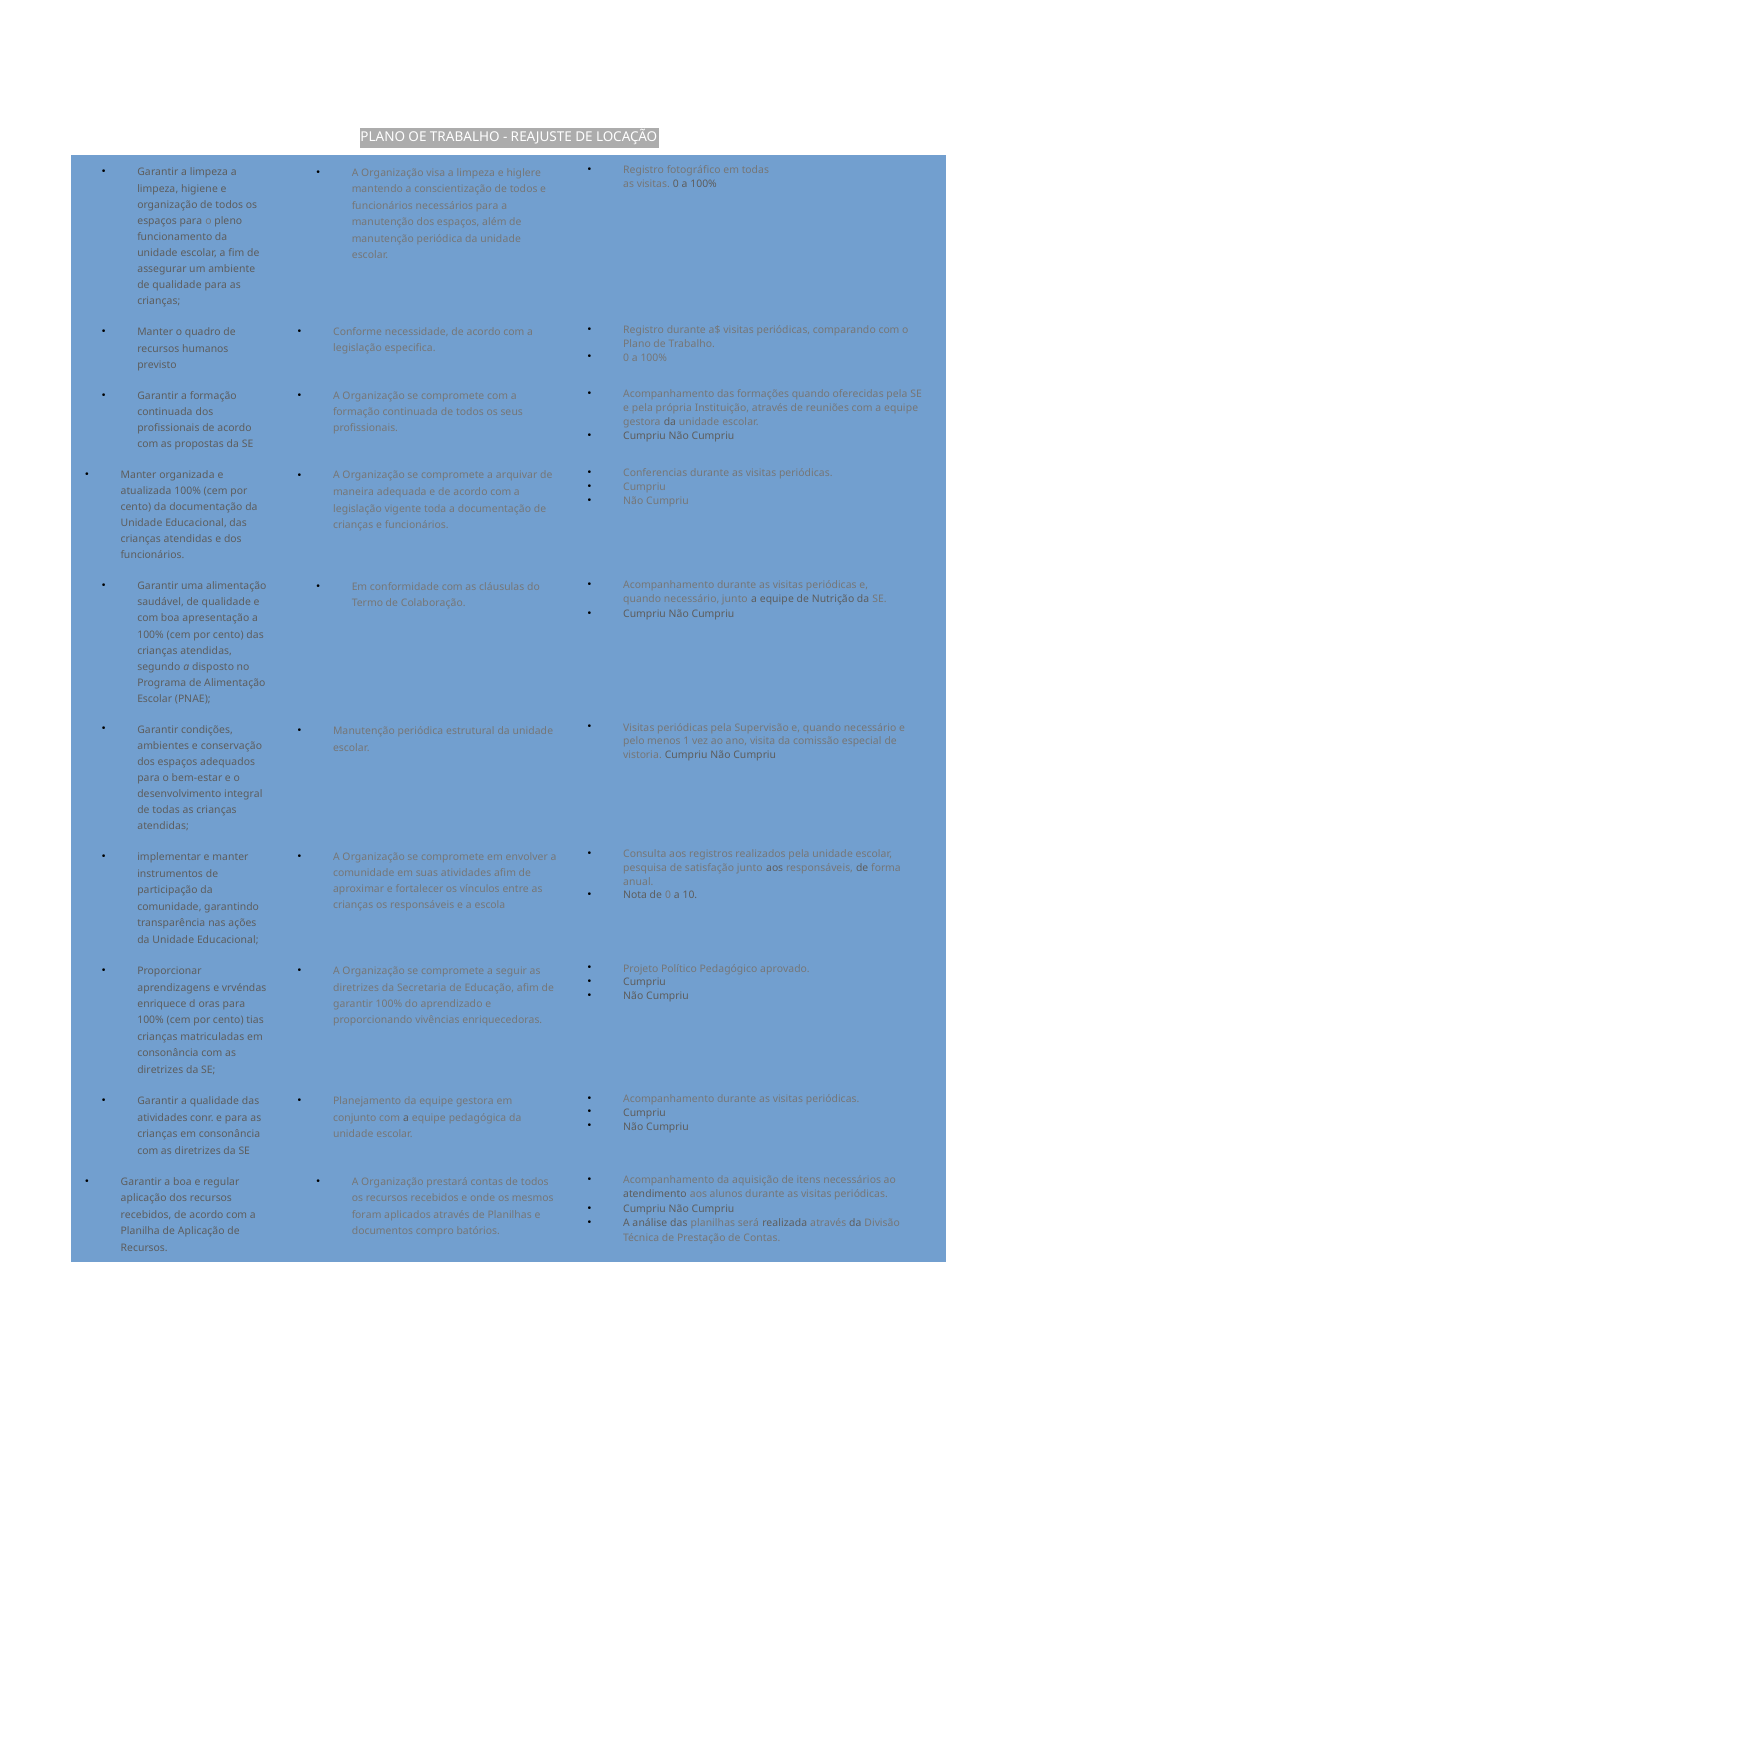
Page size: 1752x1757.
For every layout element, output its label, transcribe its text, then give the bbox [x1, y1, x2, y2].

table_cell A Organização se compromete a seguir as diretrizes da Secretaria de Educação, afim de garantir 100% do aprendizado e proporcionando vivências enriquecedoras. [283, 954, 573, 1084]
table_cell A Organização se compromete a arquivar de maneira adequada e de acordo com a legislação vigente toda a documentação de crianças e funcionários. [283, 458, 573, 569]
table_cell implementar e manter instrumentos de participação da comunidade, garantindo transparência nas ações da Unidade Educacional; [71, 840, 283, 954]
table_cell Em conformidade com as cláusulas do Termo de Colaboração. [283, 569, 573, 713]
table_cell Planejamento da equipe gestora em conjunto com a equipe pedagógica da unidade escolar. [283, 1084, 573, 1165]
table_cell Consulta aos registros realizados pela unidade escolar, pesquisa de satisfação junto aos responsáveis, de forma anual. Nota de 0 a 10. [573, 840, 946, 954]
table_cell Garantir condições, ambientes e conservação dos espaços adequados para o bem-estar e o desenvolvimento integral de todas as crianças atendidas; [71, 713, 283, 840]
table_header Garantir a limpeza a limpeza, higiene e organização de todos os espaços para o pleno funcionamento da unidade escolar, a fim de assegurar um ambiente de qualidade para as crianças; [71, 155, 283, 315]
table_cell Manter organizada e atualizada 100% (cem por cento) da documentação da Unidade Educacional, das crianças atendidas e dos funcionários. [71, 458, 283, 569]
table_cell Manter o quadro de recursos humanos previsto [71, 315, 283, 379]
table_cell Proporcionar aprendizagens e vrvéndas enriquece d oras para 100% (cem por cento) tias crianças matriculadas em consonância com as diretrizes da SE; [71, 954, 283, 1084]
table_cell Acompanhamento das formações quando oferecidas pela SE e pela própria Instituição, através de reuniões com a equipe gestora da unidade escolar. Cumpriu Não Cumpriu [573, 379, 946, 458]
table_cell A Organização prestará contas de todos os recursos recebidos e onde os mesmos foram aplicados através de Planilhas e documentos compro batórios. [283, 1165, 573, 1262]
table_cell Garantir uma alimentação saudável, de qualidade e com boa apresentação a 100% (cem por cento) das crianças atendidas, segundo a disposto no Programa de Alimentação Escolar (PNAE); [71, 569, 283, 713]
table_cell Visitas periódicas pela Supervisão e, quando necessário e pelo menos 1 vez ao ano, visita da comissão especial de vistoria. Cumpriu Não Cumpriu [573, 713, 946, 840]
table_cell A Organização se compromete com a formação continuada de todos os seus profissionais. [283, 379, 573, 458]
table_header Registro fotográfico em todas as visitas. 0 a 100% [573, 155, 946, 315]
table_cell Acompanhamento da aquisição de itens necessários ao atendimento aos alunos durante as visitas periódicas. Cumpriu Não Cumpriu A análise das planilhas será realizada através da Divisão Técnica de Prestação de Contas. [573, 1165, 946, 1262]
table_cell Garantir a boa e regular aplicação dos recursos recebidos, de acordo com a Planilha de Aplicação de Recursos. [71, 1165, 283, 1262]
table_cell Manutenção periódica estrutural da unidade escolar. [283, 713, 573, 840]
table_cell Acompanhamento durante as visitas periódicas e, quando necessário, junto a equipe de Nutrição da SE. Cumpriu Não Cumpriu [573, 569, 946, 713]
table_cell Conforme necessidade, de acordo com a legislação especifica. [283, 315, 573, 379]
table_cell Projeto Político Pedagógico aprovado. Cumpriu Não Cumpriu [573, 954, 946, 1084]
table_cell Acompanhamento durante as visitas periódicas. Cumpriu Não Cumpriu [573, 1084, 946, 1165]
table_cell A Organização se compromete em envolver a comunidade em suas atividades afim de aproximar e fortalecer os vínculos entre as crianças os responsáveis e a escola [283, 840, 573, 954]
table_cell Registro durante a$ visitas periódicas, comparando com o Plano de Trabalho. 0 a 100% [573, 315, 946, 379]
table_cell Garantir a formação continuada dos profissionais de acordo com as propostas da SE [71, 379, 283, 458]
table_header A Organização visa a limpeza e higlere mantendo a conscientização de todos e funcionários necessários para a manutenção dos espaços, além de manutenção periódica da unidade escolar. [283, 155, 573, 315]
table_cell Conferencias durante as visitas periódicas. Cumpriu Não Cumpriu [573, 458, 946, 569]
table_cell Garantir a qualidade das atividades conr. e para as crianças em consonância com as diretrizes da SE [71, 1084, 283, 1165]
text_box PLANO OE TRABALHO - REAJUSTE DE LOCAÇÃO [360, 128, 659, 148]
